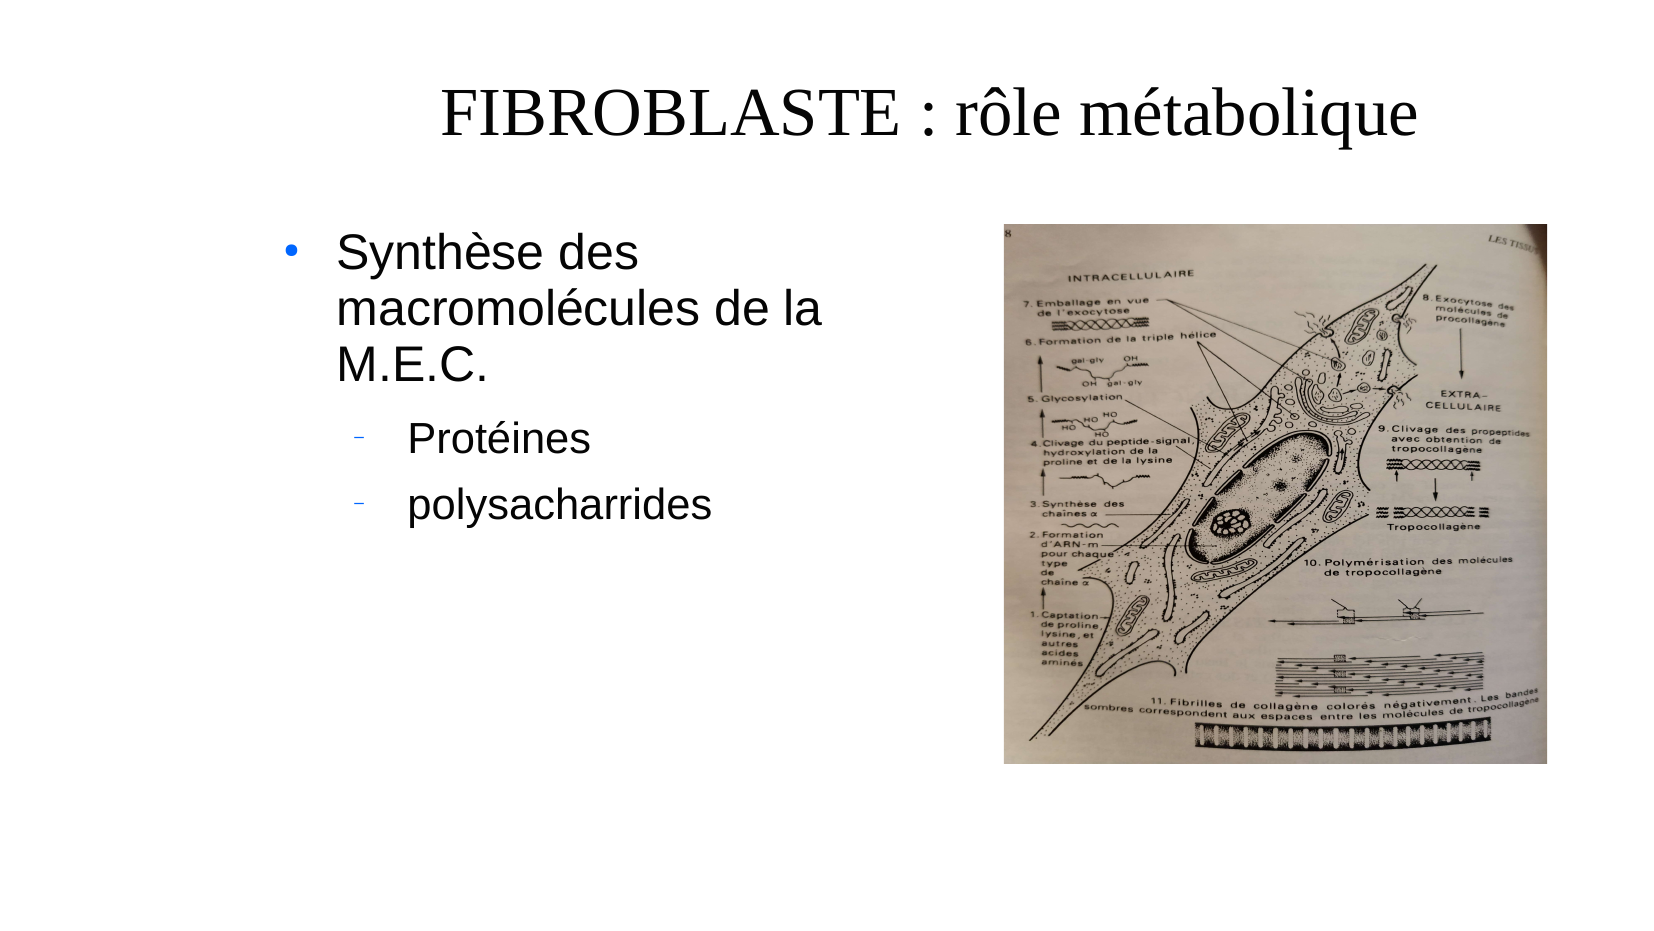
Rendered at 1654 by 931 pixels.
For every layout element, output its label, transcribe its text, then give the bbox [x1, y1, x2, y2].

picture [1003, 224, 1548, 764]
list Synthèse des macromolécules de la M.E.C. Protéines polysacharrides [265, 224, 915, 764]
title FIBROBLASTE : rôle métabolique [265, 35, 1595, 189]
